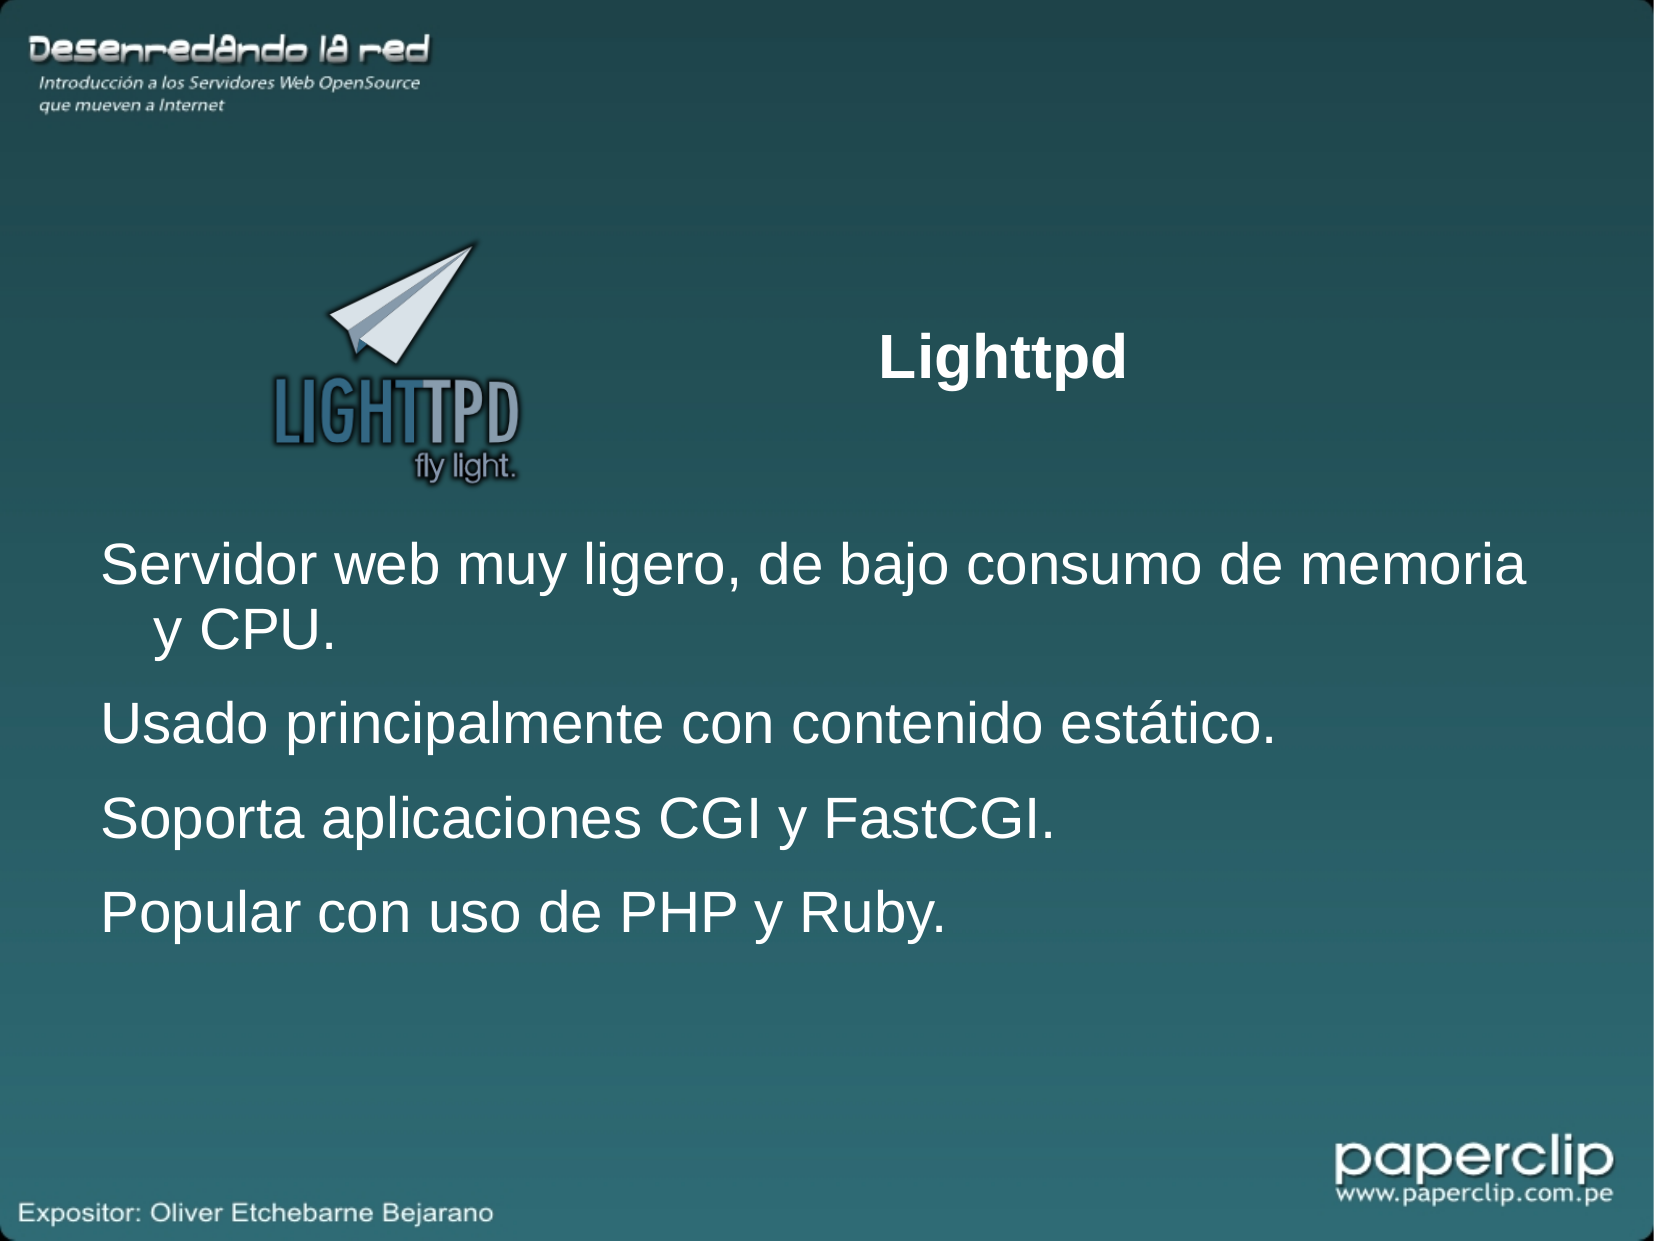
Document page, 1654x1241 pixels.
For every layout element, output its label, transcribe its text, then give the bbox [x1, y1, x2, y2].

picture [0, 0, 1654, 1241]
list Servidor web muy ligero, de bajo consumo de memoria y CPU. Usado principalmente con contenido estático. Soporta aplicaciones CGI y FastCGI. Popular con uso de PHP y Ruby. [82, 531, 1571, 1130]
title Lighttpd [590, 260, 1418, 453]
